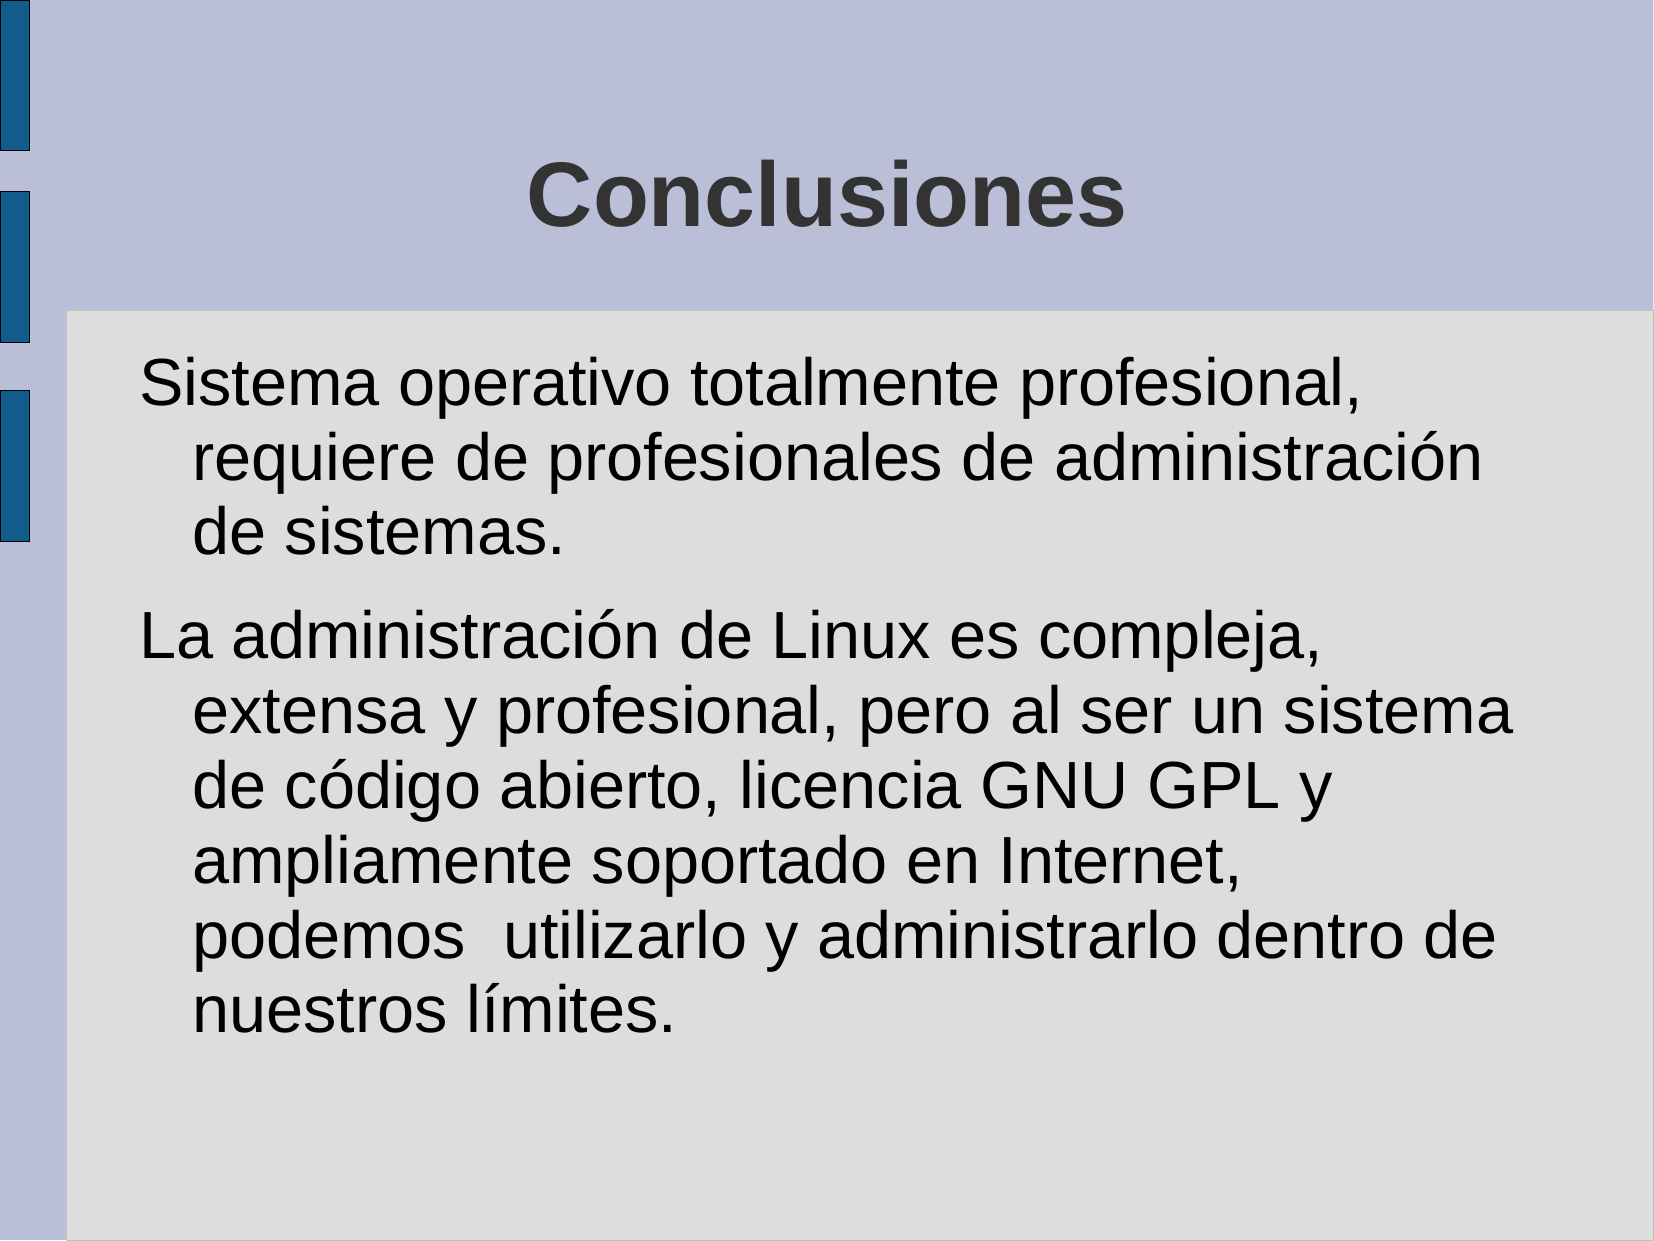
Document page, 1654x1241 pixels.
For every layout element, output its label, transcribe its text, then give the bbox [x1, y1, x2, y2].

title Conclusiones [121, 91, 1534, 299]
list Sistema operativo totalmente profesional, requiere de profesionales de administración de sistemas. La administración de Linux es compleja, extensa y profesional, pero al ser un sistema de código abierto, licencia GNU GPL y ampliamente soportado en Internet, podemos utilizarlo y administrarlo dentro de nuestros límites. [121, 344, 1534, 1127]
